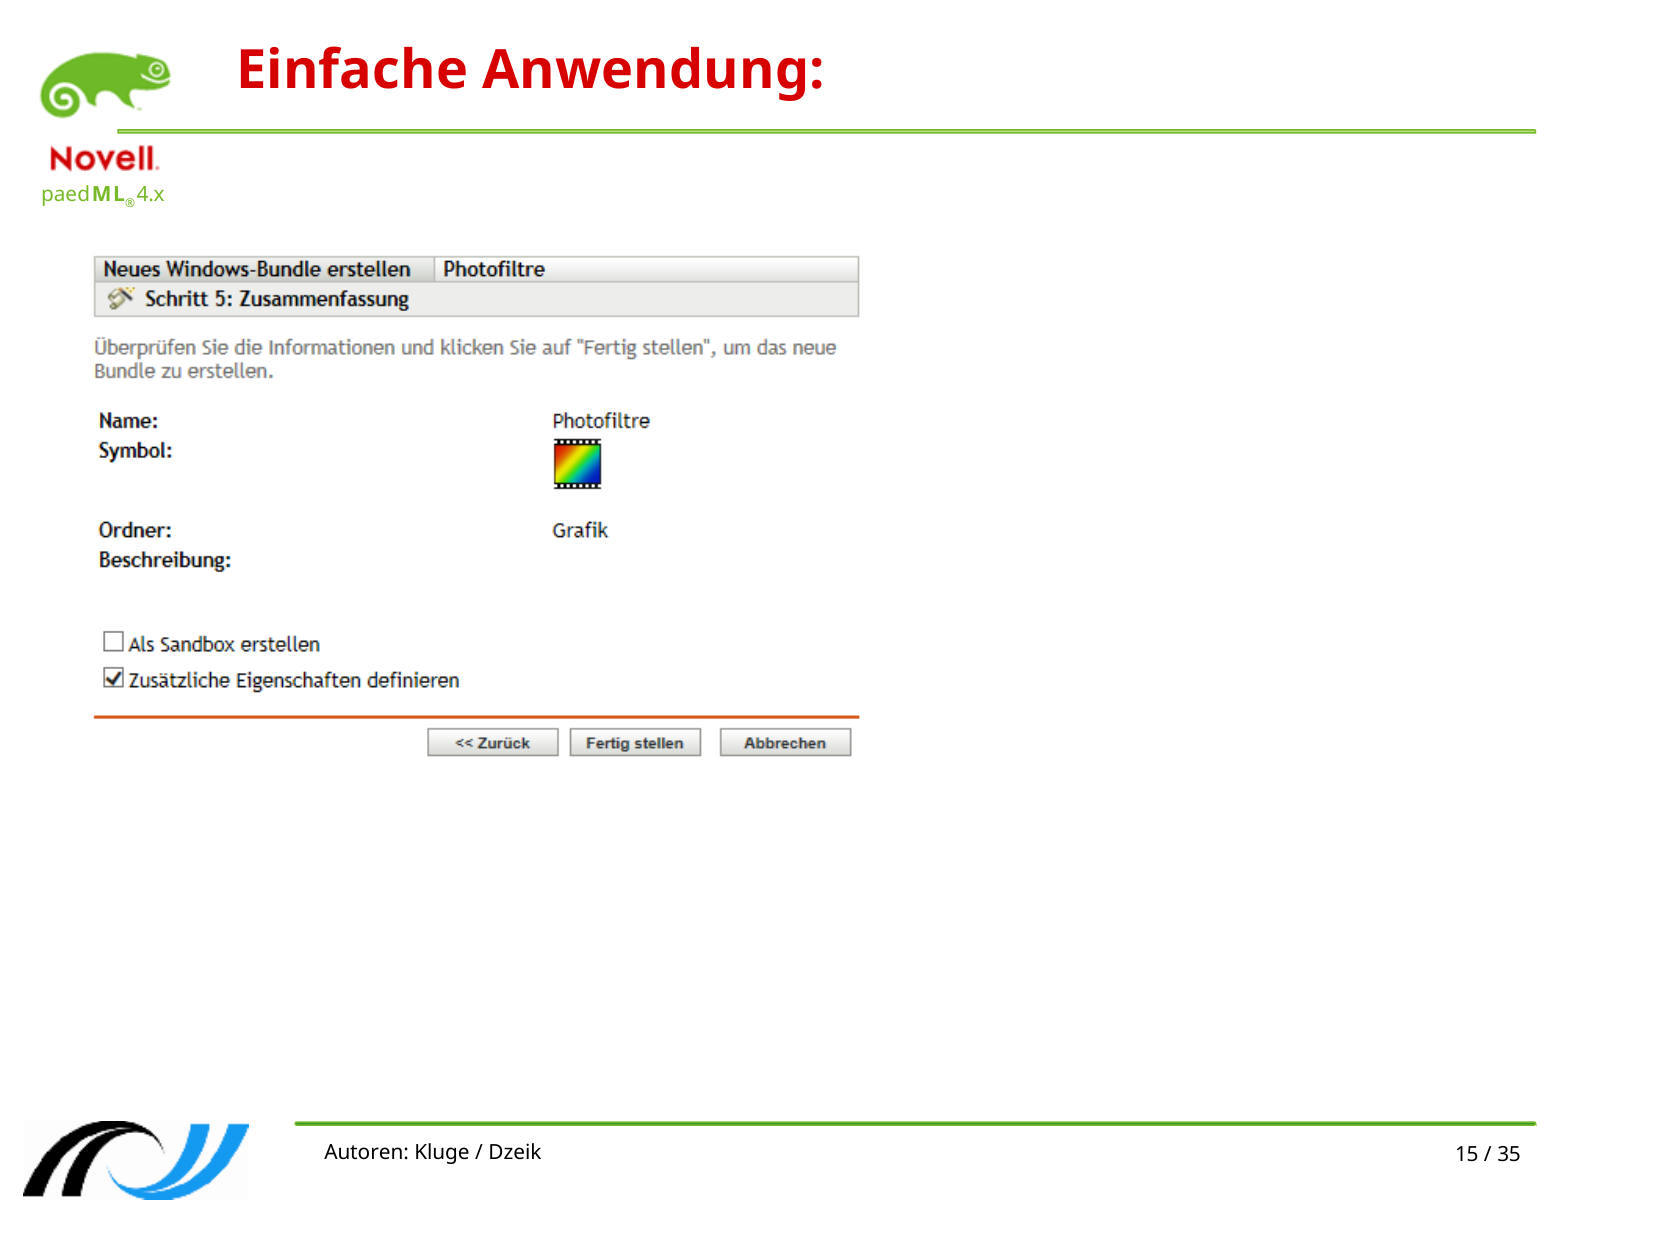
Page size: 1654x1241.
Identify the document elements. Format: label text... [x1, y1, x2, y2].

title Einfache Anwendung: [236, 17, 1536, 119]
picture [23, 1121, 249, 1200]
picture [88, 236, 894, 794]
picture [26, 35, 184, 193]
